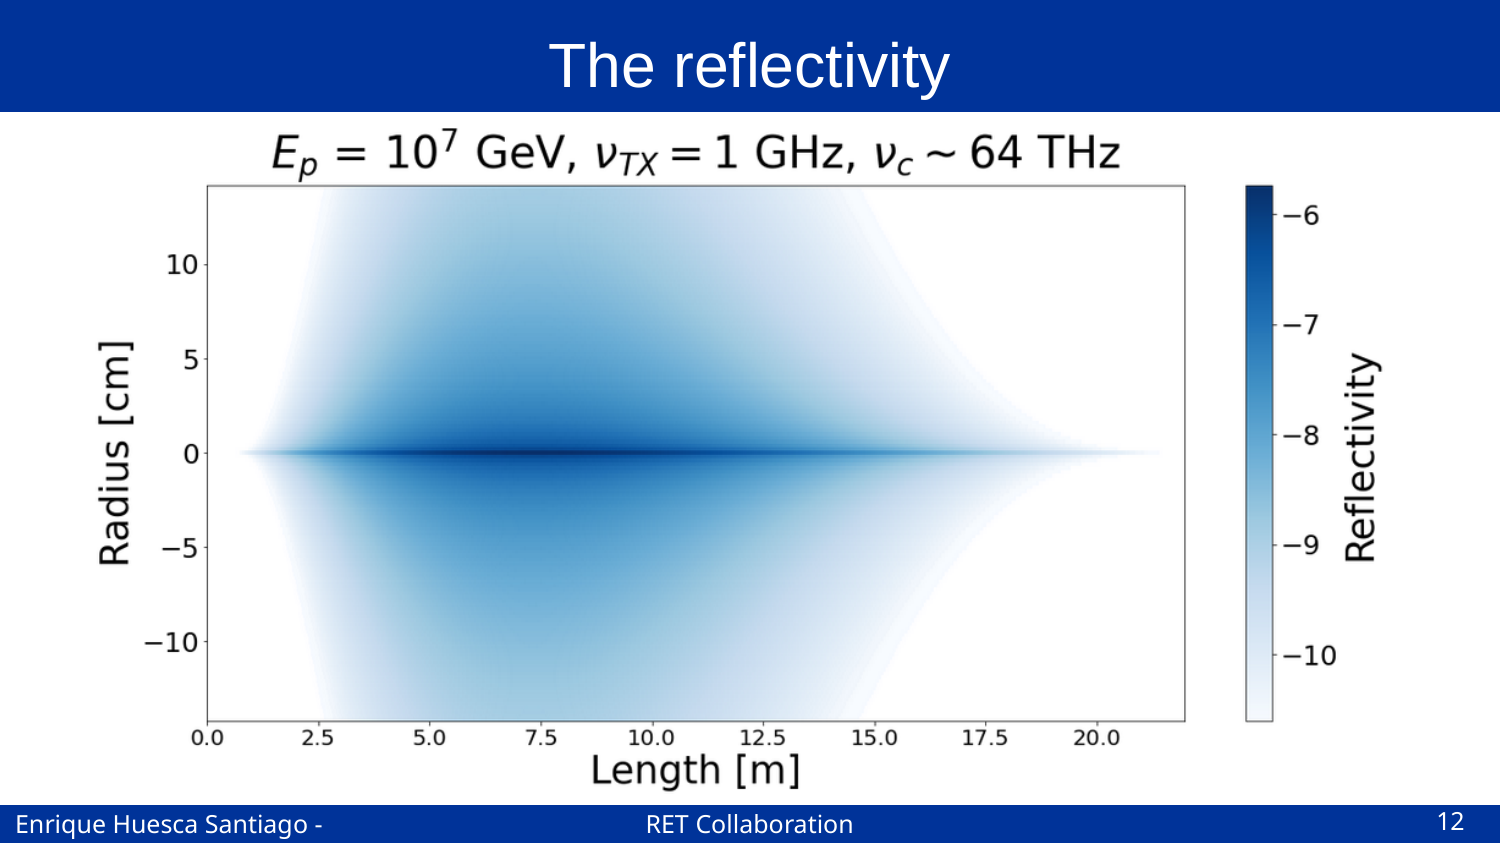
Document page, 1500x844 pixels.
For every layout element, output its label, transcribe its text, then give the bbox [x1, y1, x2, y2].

slide_number <number> [1389, 789, 1480, 844]
picture [92, 115, 1408, 805]
title The reflectivity [51, 15, 1449, 110]
